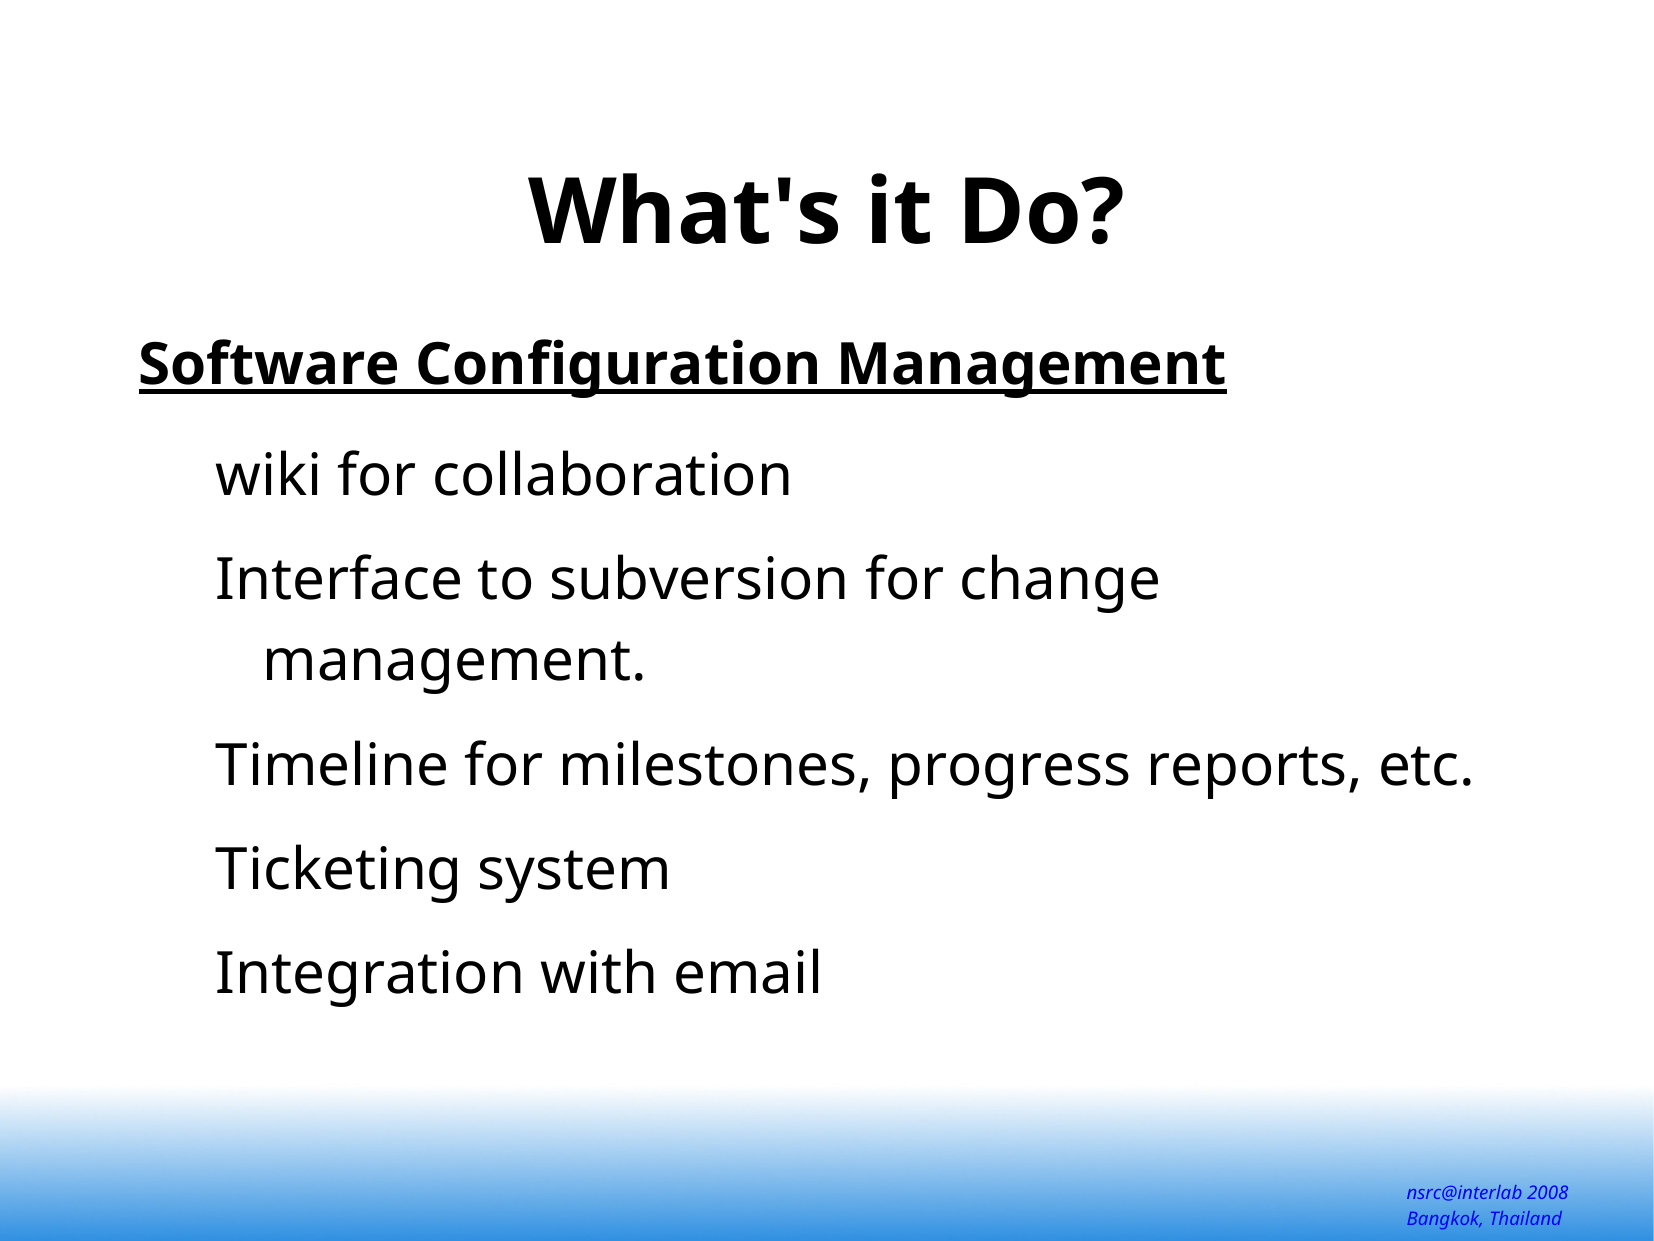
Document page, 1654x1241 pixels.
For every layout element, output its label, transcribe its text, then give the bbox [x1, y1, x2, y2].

list Software Configuration Management wiki for collaboration Interface to subversion for change management. Timeline for milestones, progress reports, etc. Ticketing system Integration with email [121, 321, 1559, 1117]
title What's it Do? [121, 102, 1534, 311]
picture [0, 1083, 1654, 1241]
